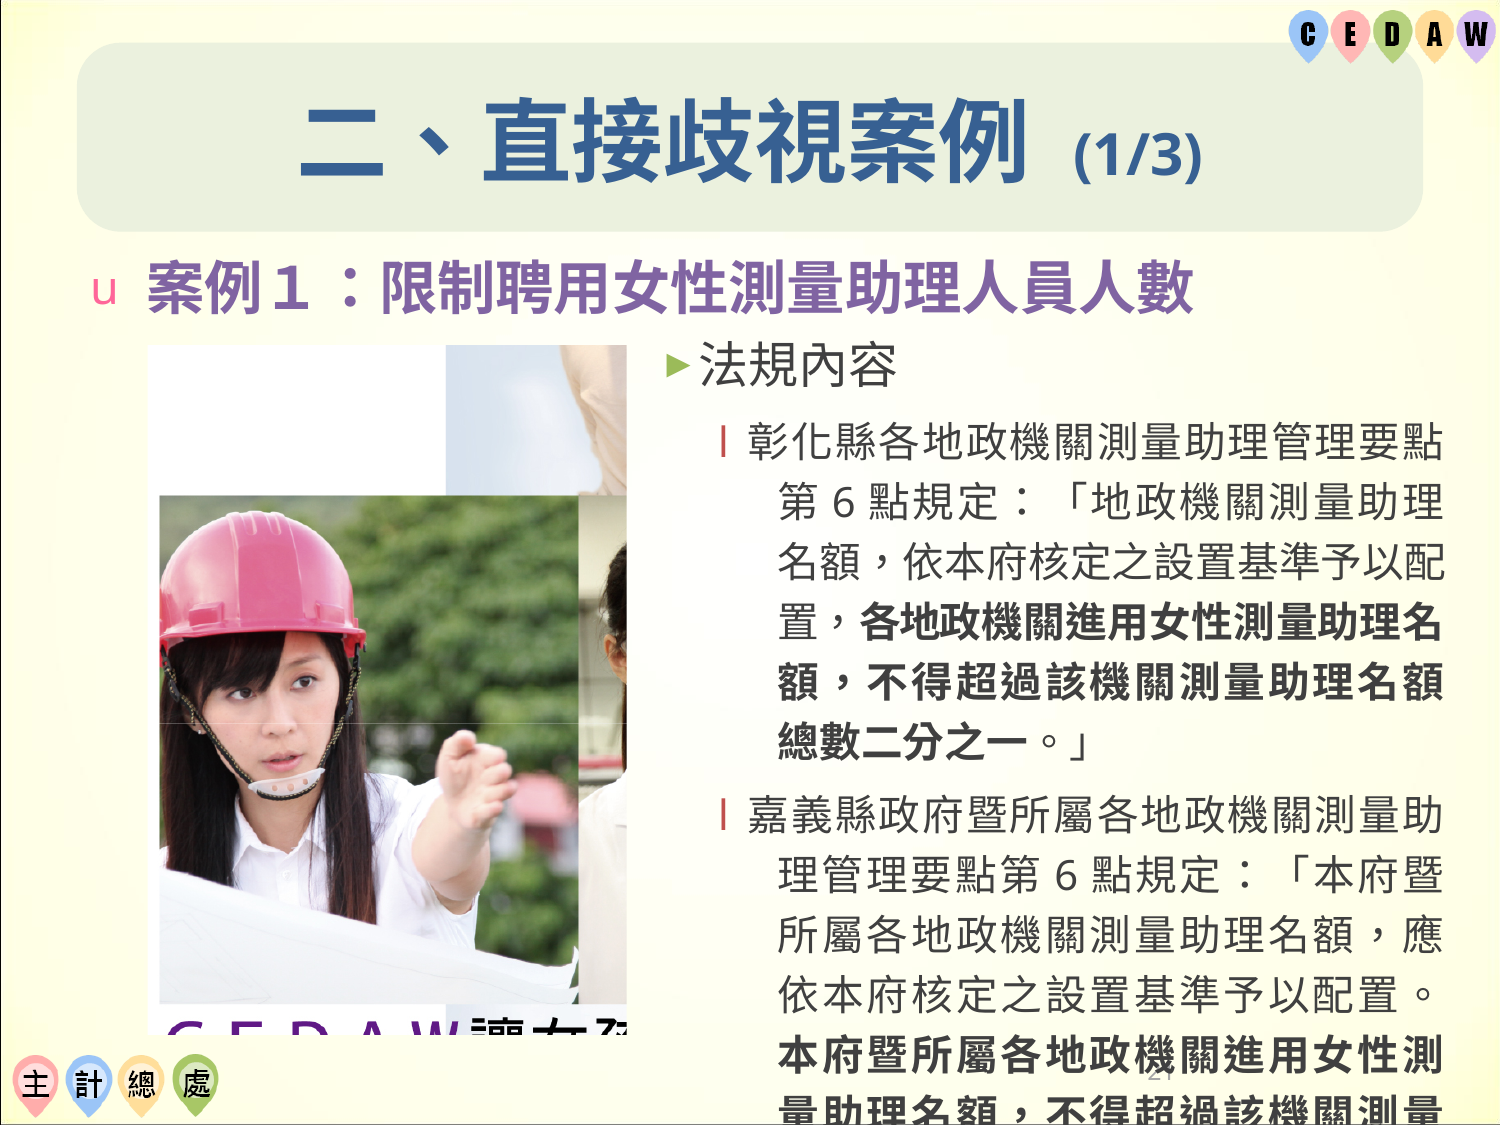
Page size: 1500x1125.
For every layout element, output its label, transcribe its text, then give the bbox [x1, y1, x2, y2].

picture [147, 345, 627, 1035]
list 案例１：限制聘用女性測量助理人員人數 [75, 243, 1436, 986]
title 二、直接歧視案例 (1/3) [75, 45, 1426, 233]
text_box 法規內容 彰化縣各地政機關測量助理管理要點第6點規定：「地政機關測量助理名額，依本府核定之設置基準予以配置，各地政機關進用女性測量助理名額，不得超過該機關測量助理名額總數二分之一。」 嘉義縣政府暨所屬各地政機關測量助理管理要點第6點規定：「本府暨所屬各地政機關測量助理名額，應依本府核定之設置基準予以配置。本府暨所屬各地政機關進用女性測量助理名額，不得超過該機關測量助理名額總數四分之一。」 [643, 326, 1459, 1094]
text_box [1233, 1094, 1253, 1101]
text_box [1254, 1042, 1483, 1103]
text_box [1132, 1094, 1232, 1103]
